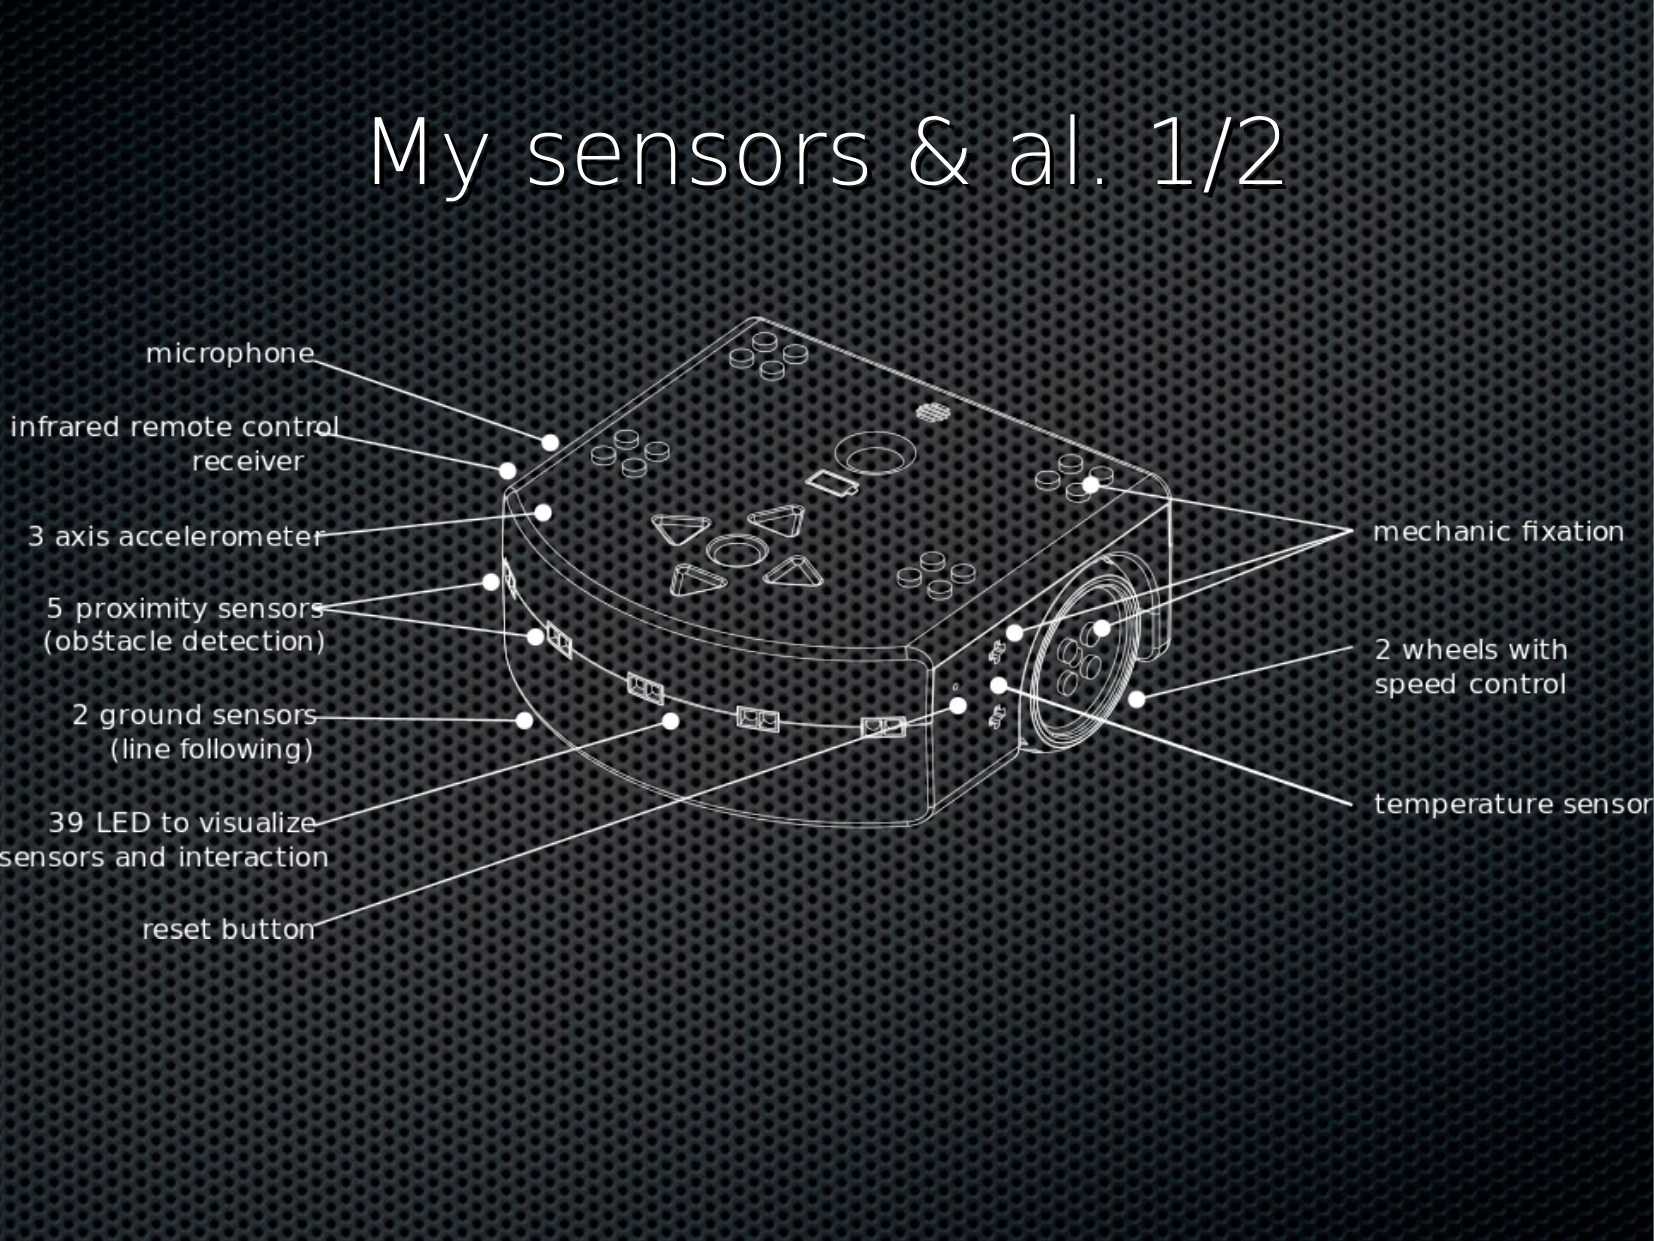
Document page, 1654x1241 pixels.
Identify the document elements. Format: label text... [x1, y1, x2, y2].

picture [0, 0, 1654, 1241]
title My sensors & al. 1/2 [82, 49, 1571, 257]
